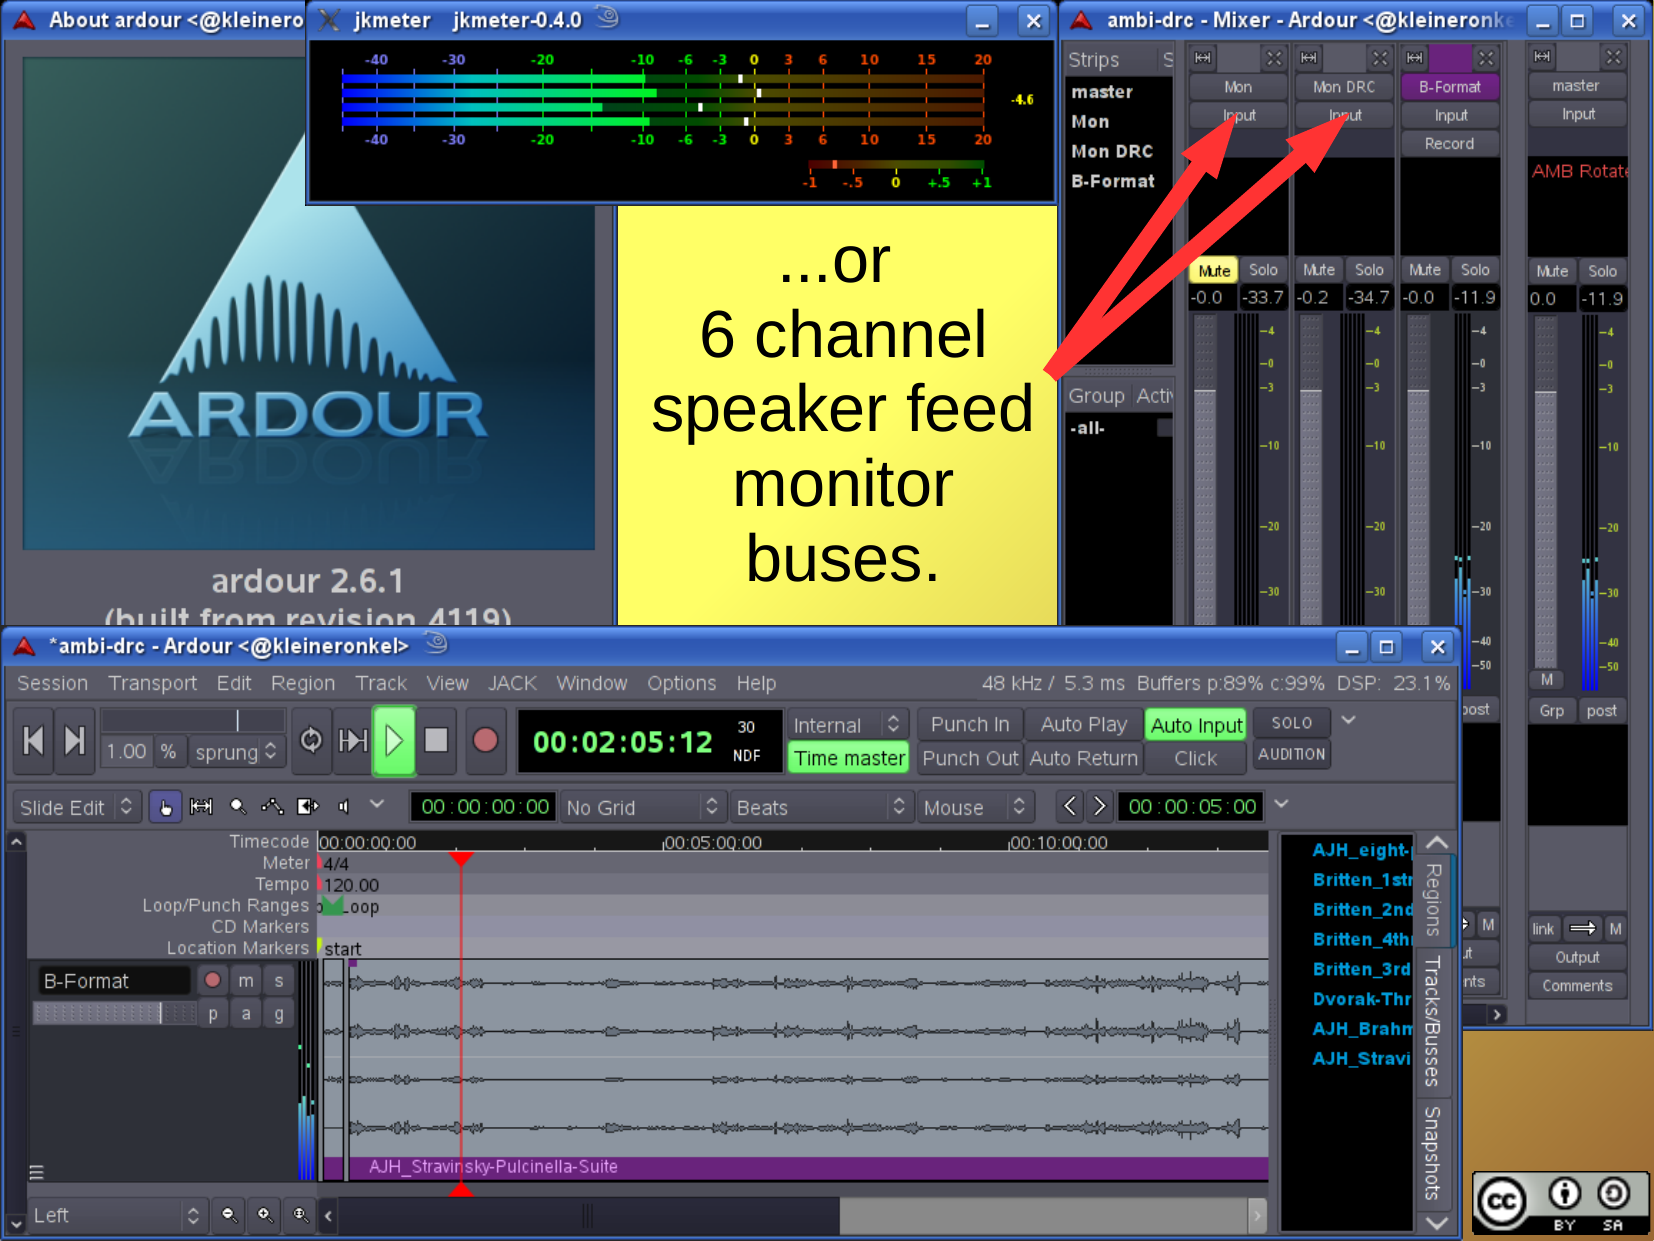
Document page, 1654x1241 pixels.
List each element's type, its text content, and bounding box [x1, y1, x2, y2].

picture [1472, 1171, 1651, 1235]
text_box ...or 6 channel speaker feed monitor buses. [637, 202, 1051, 615]
picture [0, 0, 1654, 1241]
